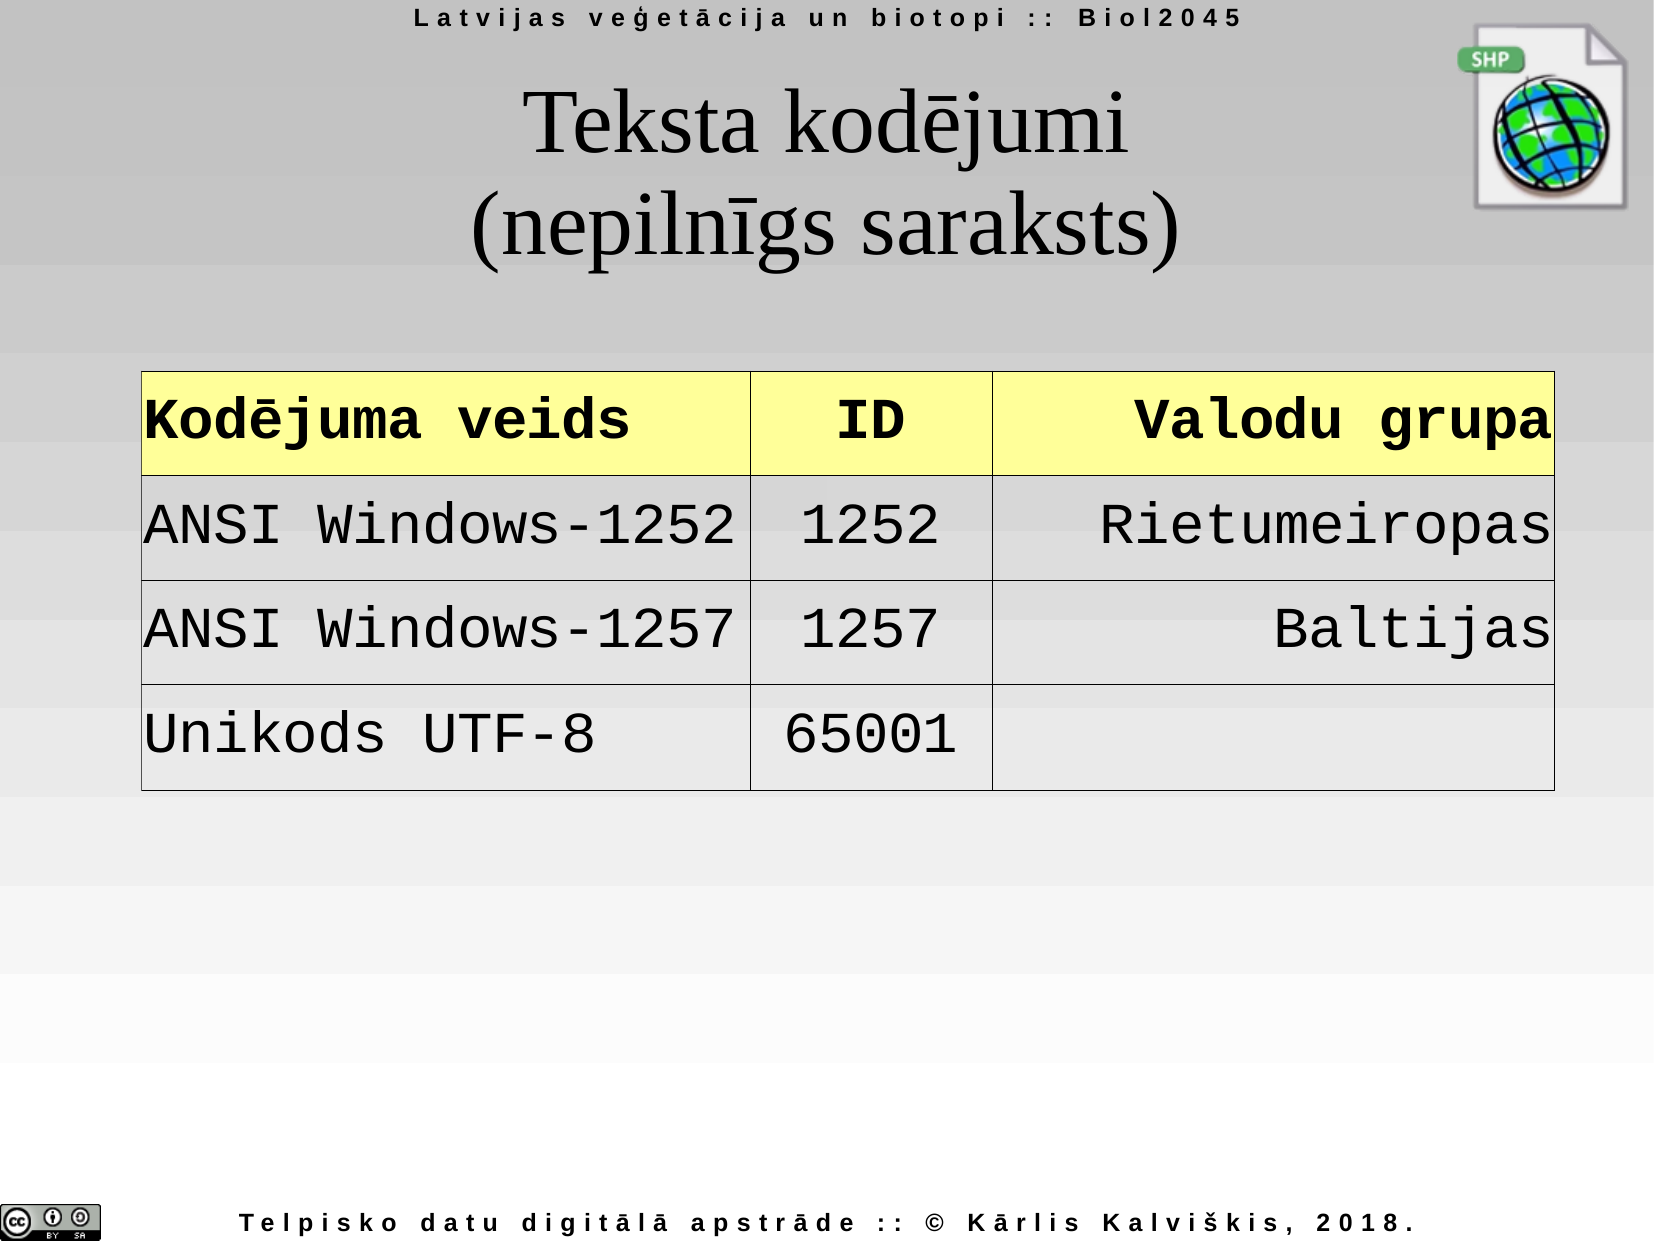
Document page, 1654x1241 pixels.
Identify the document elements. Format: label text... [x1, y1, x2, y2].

chart [141, 370, 1558, 1107]
picture [0, 0, 1654, 1241]
title Teksta kodējumi (nepilnīgs saraksts) [29, 49, 1625, 296]
